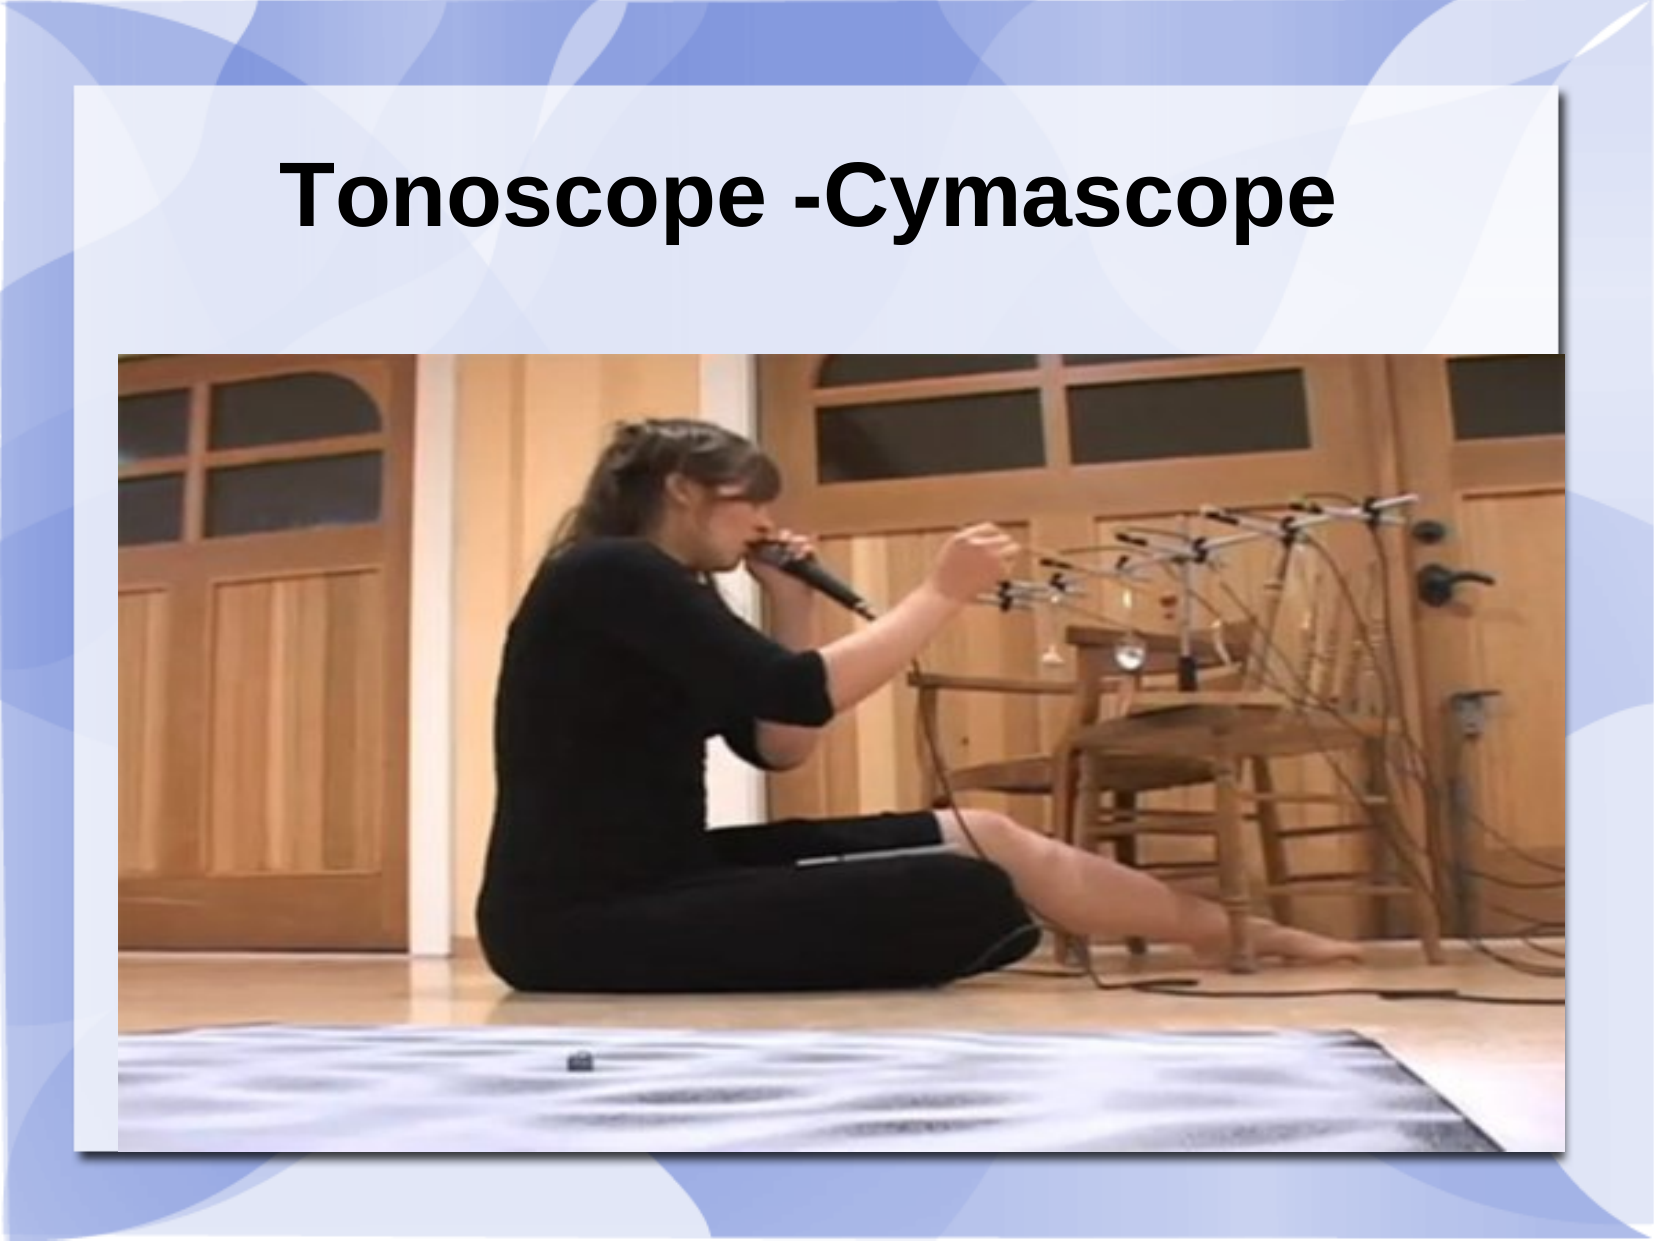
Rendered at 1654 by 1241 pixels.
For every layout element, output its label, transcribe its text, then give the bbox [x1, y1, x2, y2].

picture [0, 0, 1654, 1241]
title Tonoscope -Cymascope [82, 90, 1536, 298]
